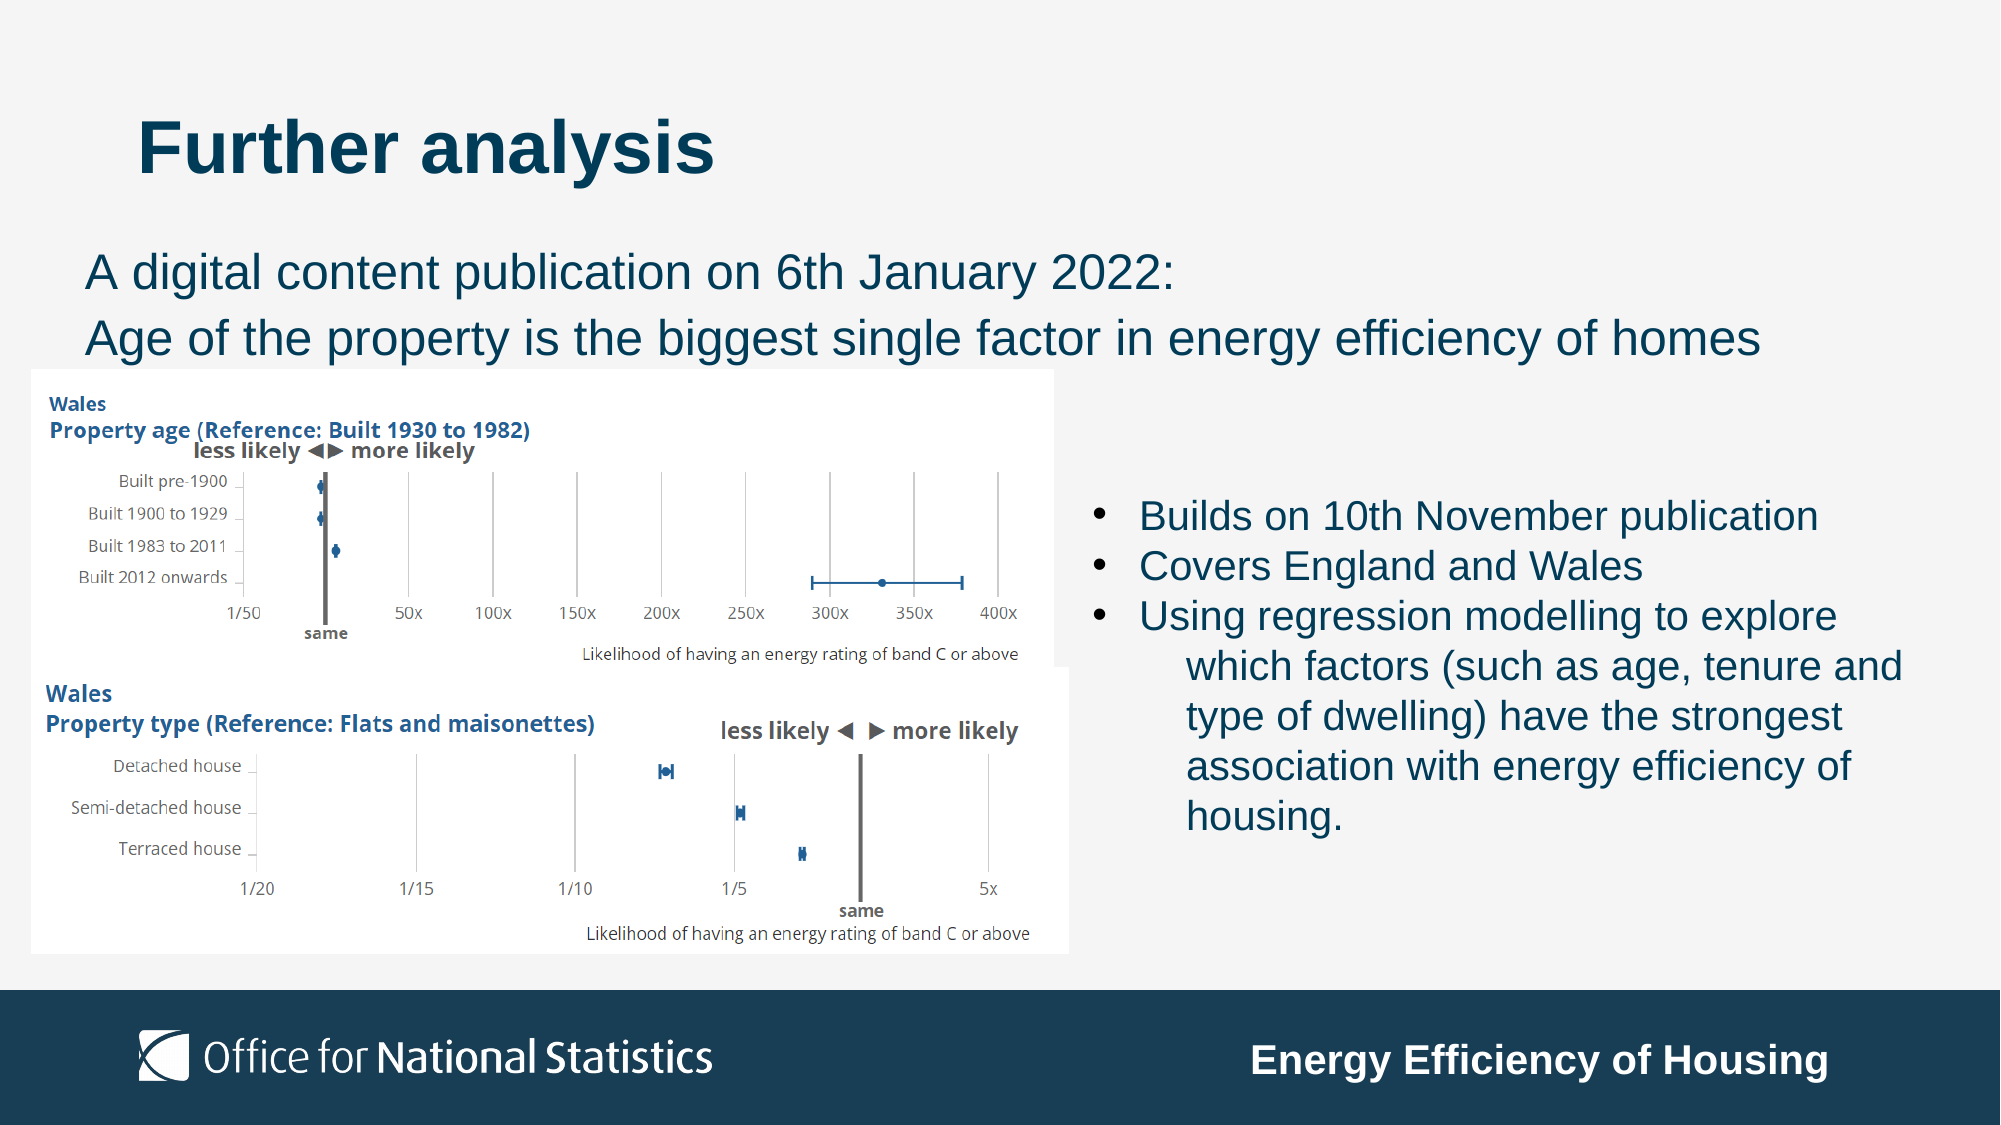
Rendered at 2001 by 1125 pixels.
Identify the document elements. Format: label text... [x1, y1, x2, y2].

list A digital content publication on 6th January 2022: Age of the property is the biggest single factor in energy efficiency of homes [84, 233, 1866, 439]
title Further analysis [137, 105, 1863, 192]
picture [31, 369, 1069, 954]
text_box Energy Efficiency of Housing [1235, 1025, 1866, 1086]
text_box Builds on 10th November publication Covers England and Wales Using regression modelling to explore which factors (such as age, tenure and type of dwelling) have the strongest association with energy efficiency of housing. [1092, 426, 1938, 892]
